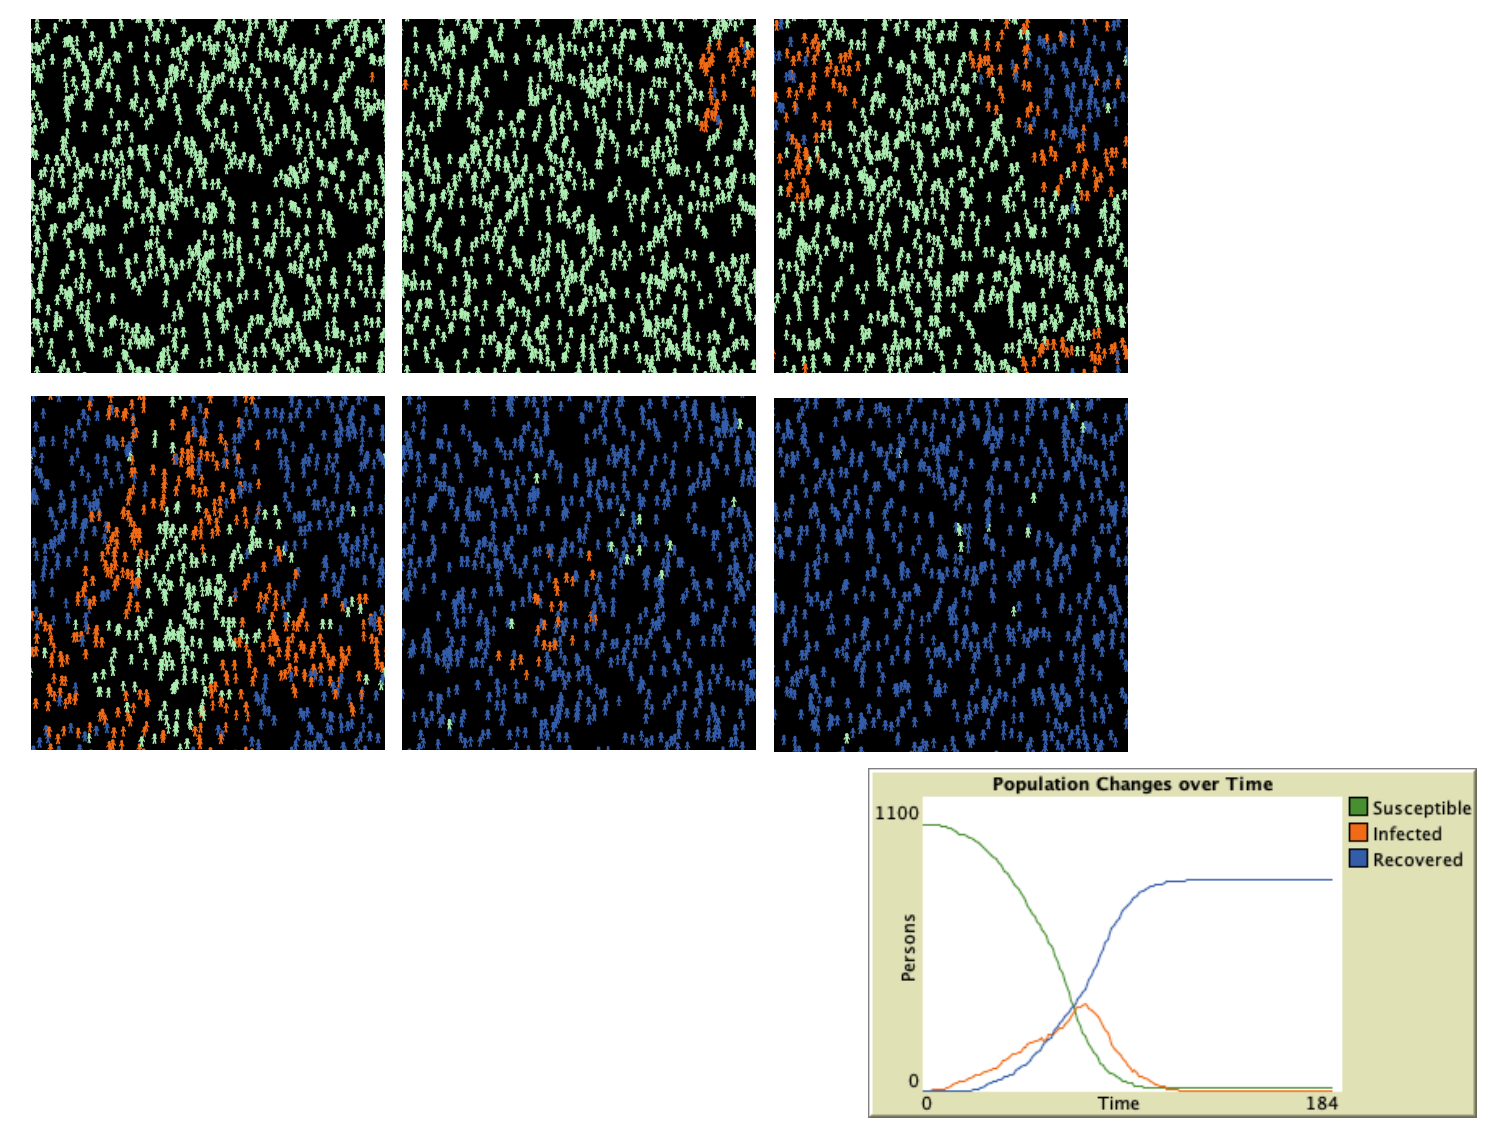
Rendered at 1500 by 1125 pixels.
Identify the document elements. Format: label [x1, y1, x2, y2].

picture [402, 19, 756, 373]
picture [31, 396, 385, 750]
picture [774, 398, 1128, 752]
picture [402, 396, 756, 750]
picture [774, 19, 1128, 373]
picture [31, 19, 385, 373]
picture [868, 768, 1477, 1118]
